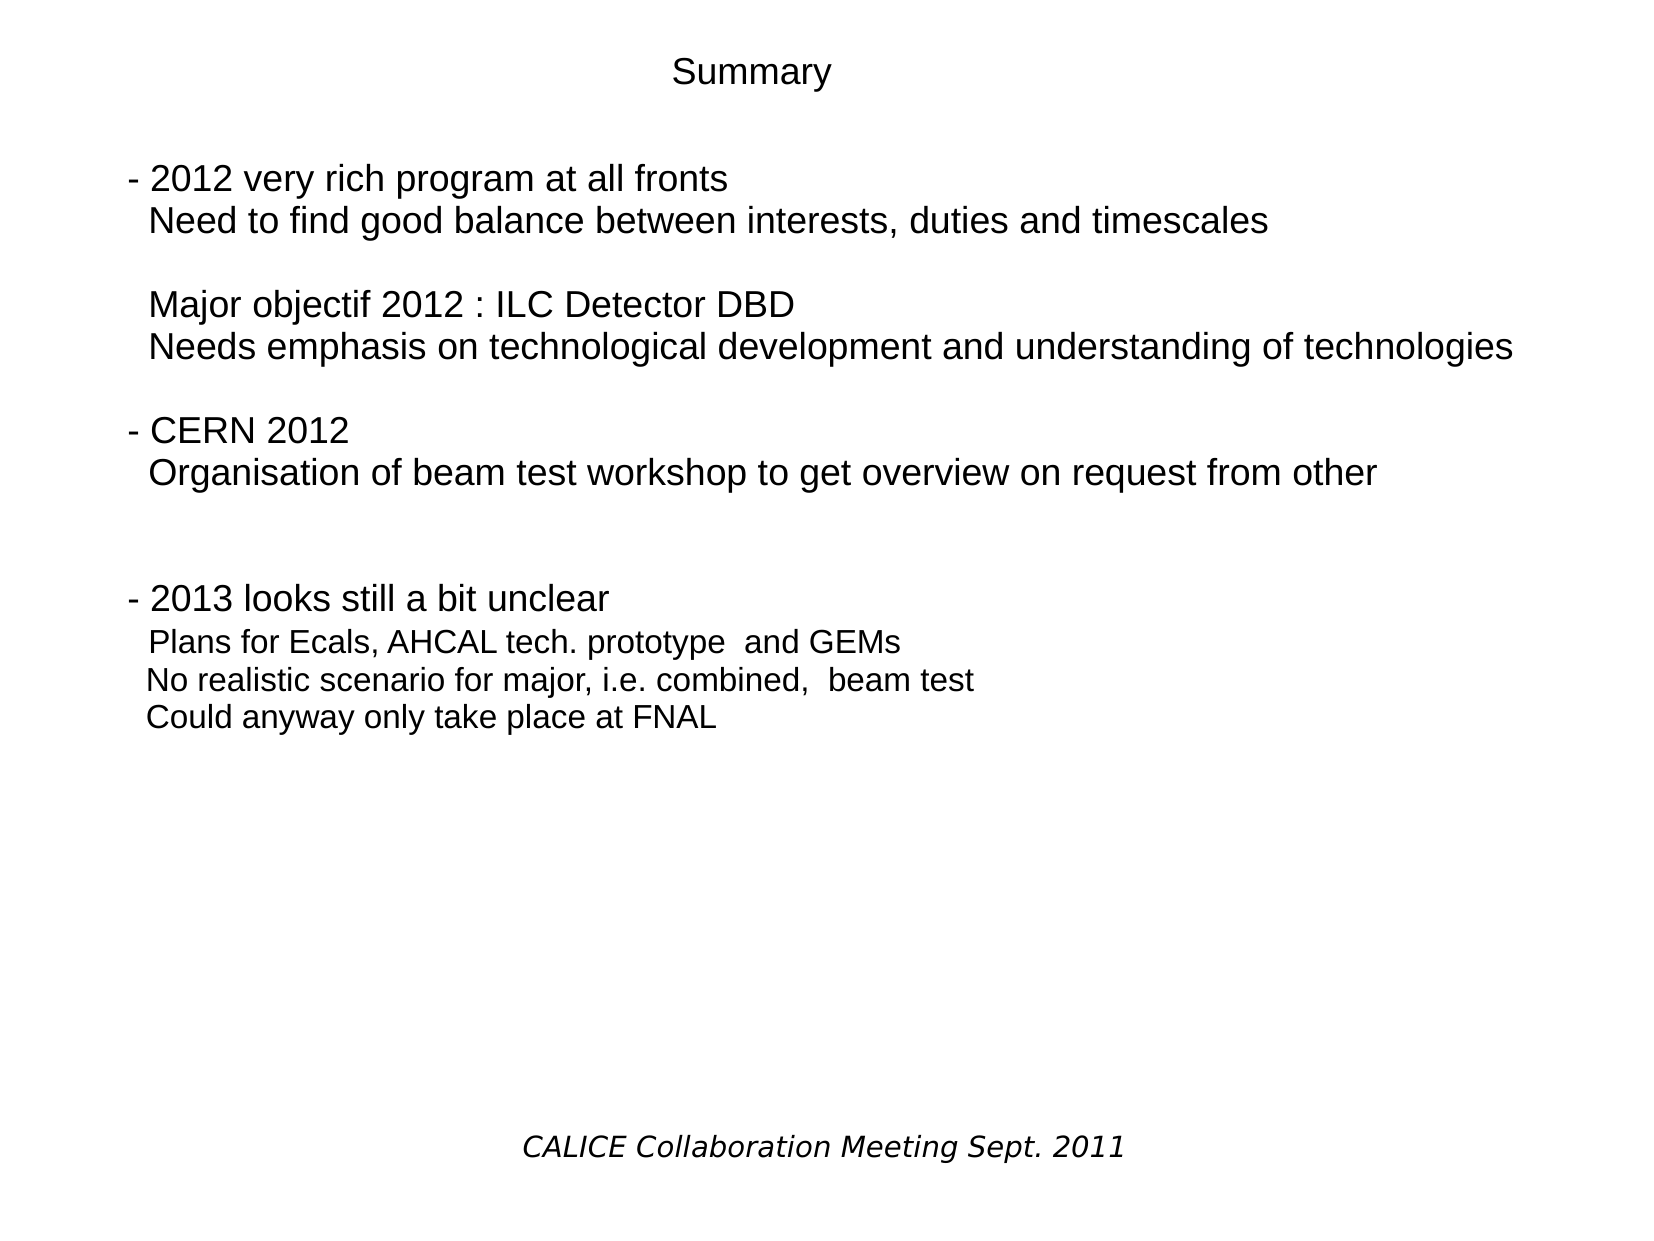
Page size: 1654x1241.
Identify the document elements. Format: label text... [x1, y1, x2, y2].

text_box - 2012 very rich program at all fronts Need to find good balance between interests, duties and timescales Major objectif 2012 : ILC Detector DBD Needs emphasis on technological development and understanding of technologies - CERN 2012 Organisation of beam test workshop to get overview on request from other - 2013 looks still a bit unclear Plans for Ecals, AHCAL tech. prototype and GEMs No realistic scenario for major, i.e. combined, beam test Could anyway only take place at FNAL [112, 150, 1576, 744]
text_box Summary [656, 43, 858, 101]
